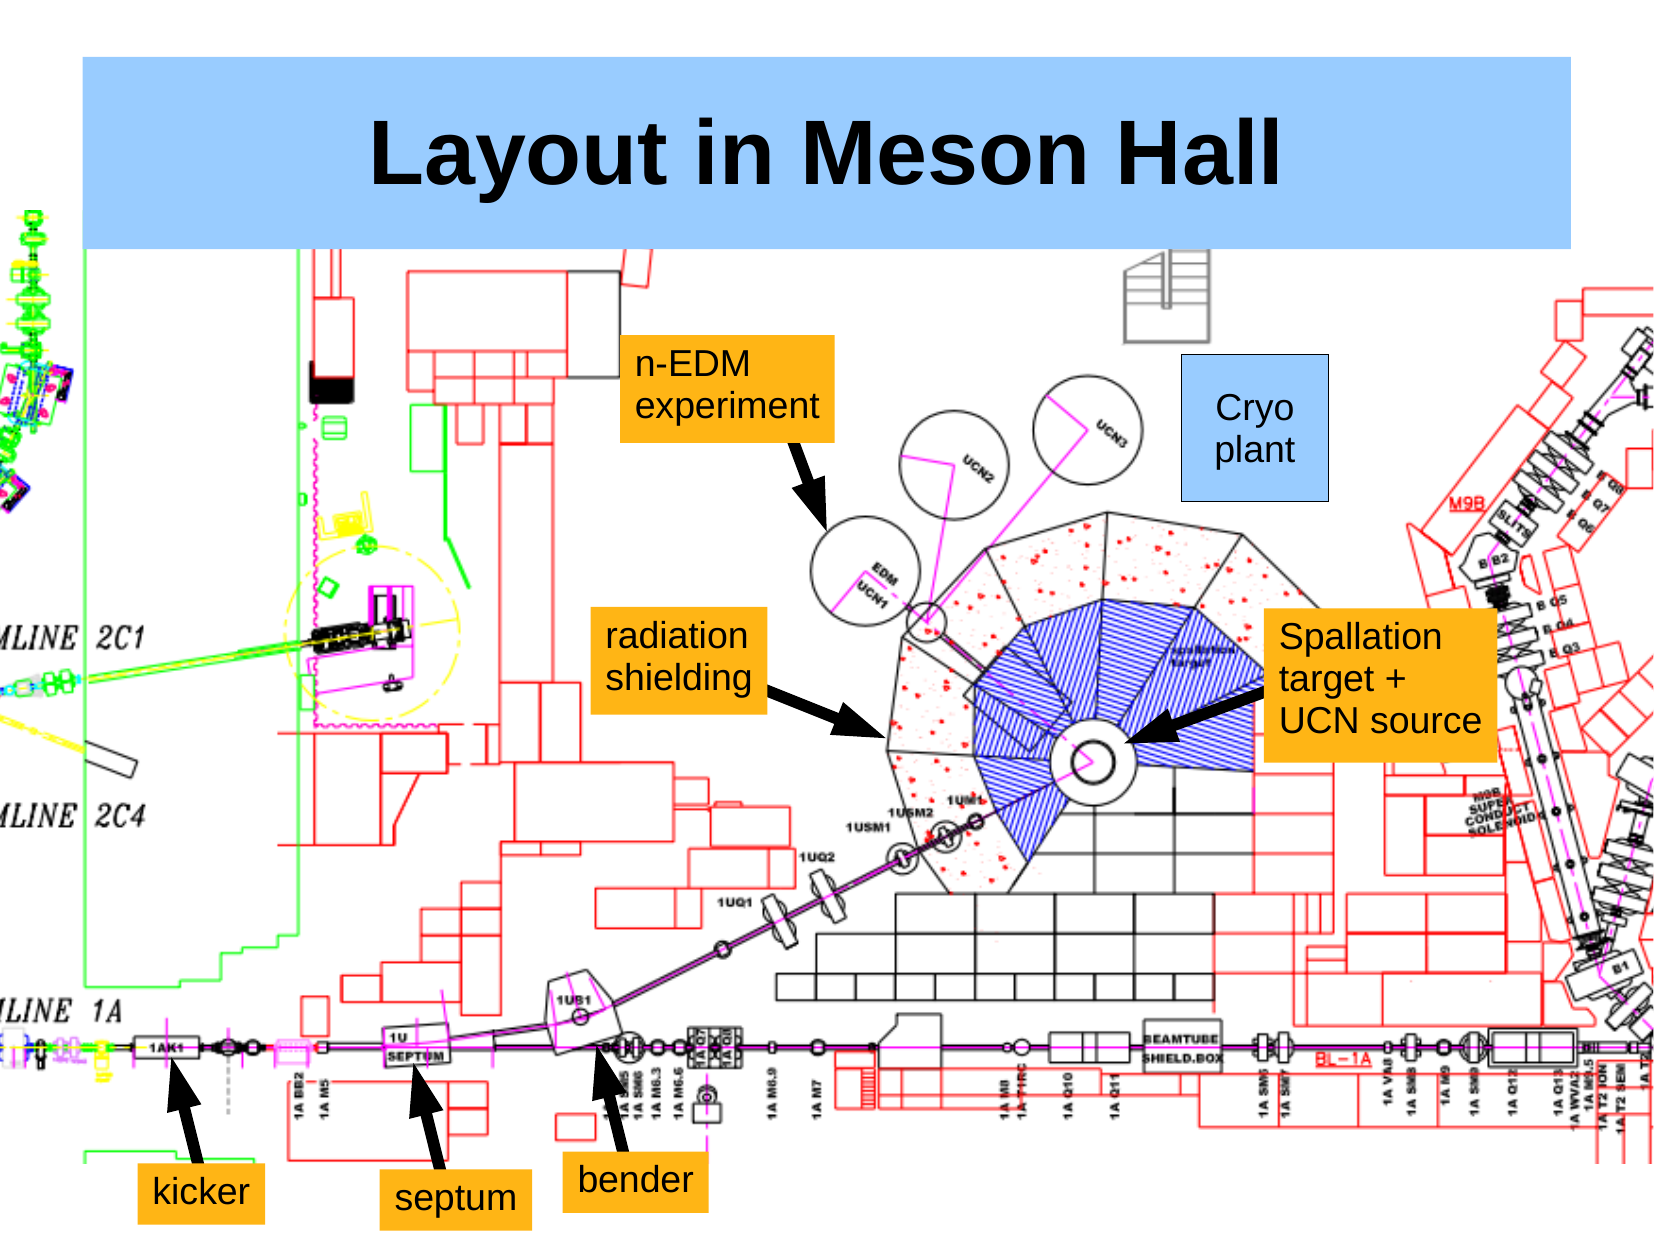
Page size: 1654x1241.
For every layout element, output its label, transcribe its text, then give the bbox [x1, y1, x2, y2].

text_box Cryo plant [1181, 354, 1329, 502]
text_box kicker [137, 1163, 265, 1225]
text_box Spallation target + UCN source [1263, 608, 1498, 763]
text_box bender [562, 1151, 709, 1213]
text_box radiation shielding [590, 606, 768, 715]
picture [0, 210, 1654, 1164]
title Layout in Meson Hall [82, 56, 1571, 250]
text_box septum [379, 1169, 533, 1231]
text_box n-EDM experiment [620, 335, 834, 443]
